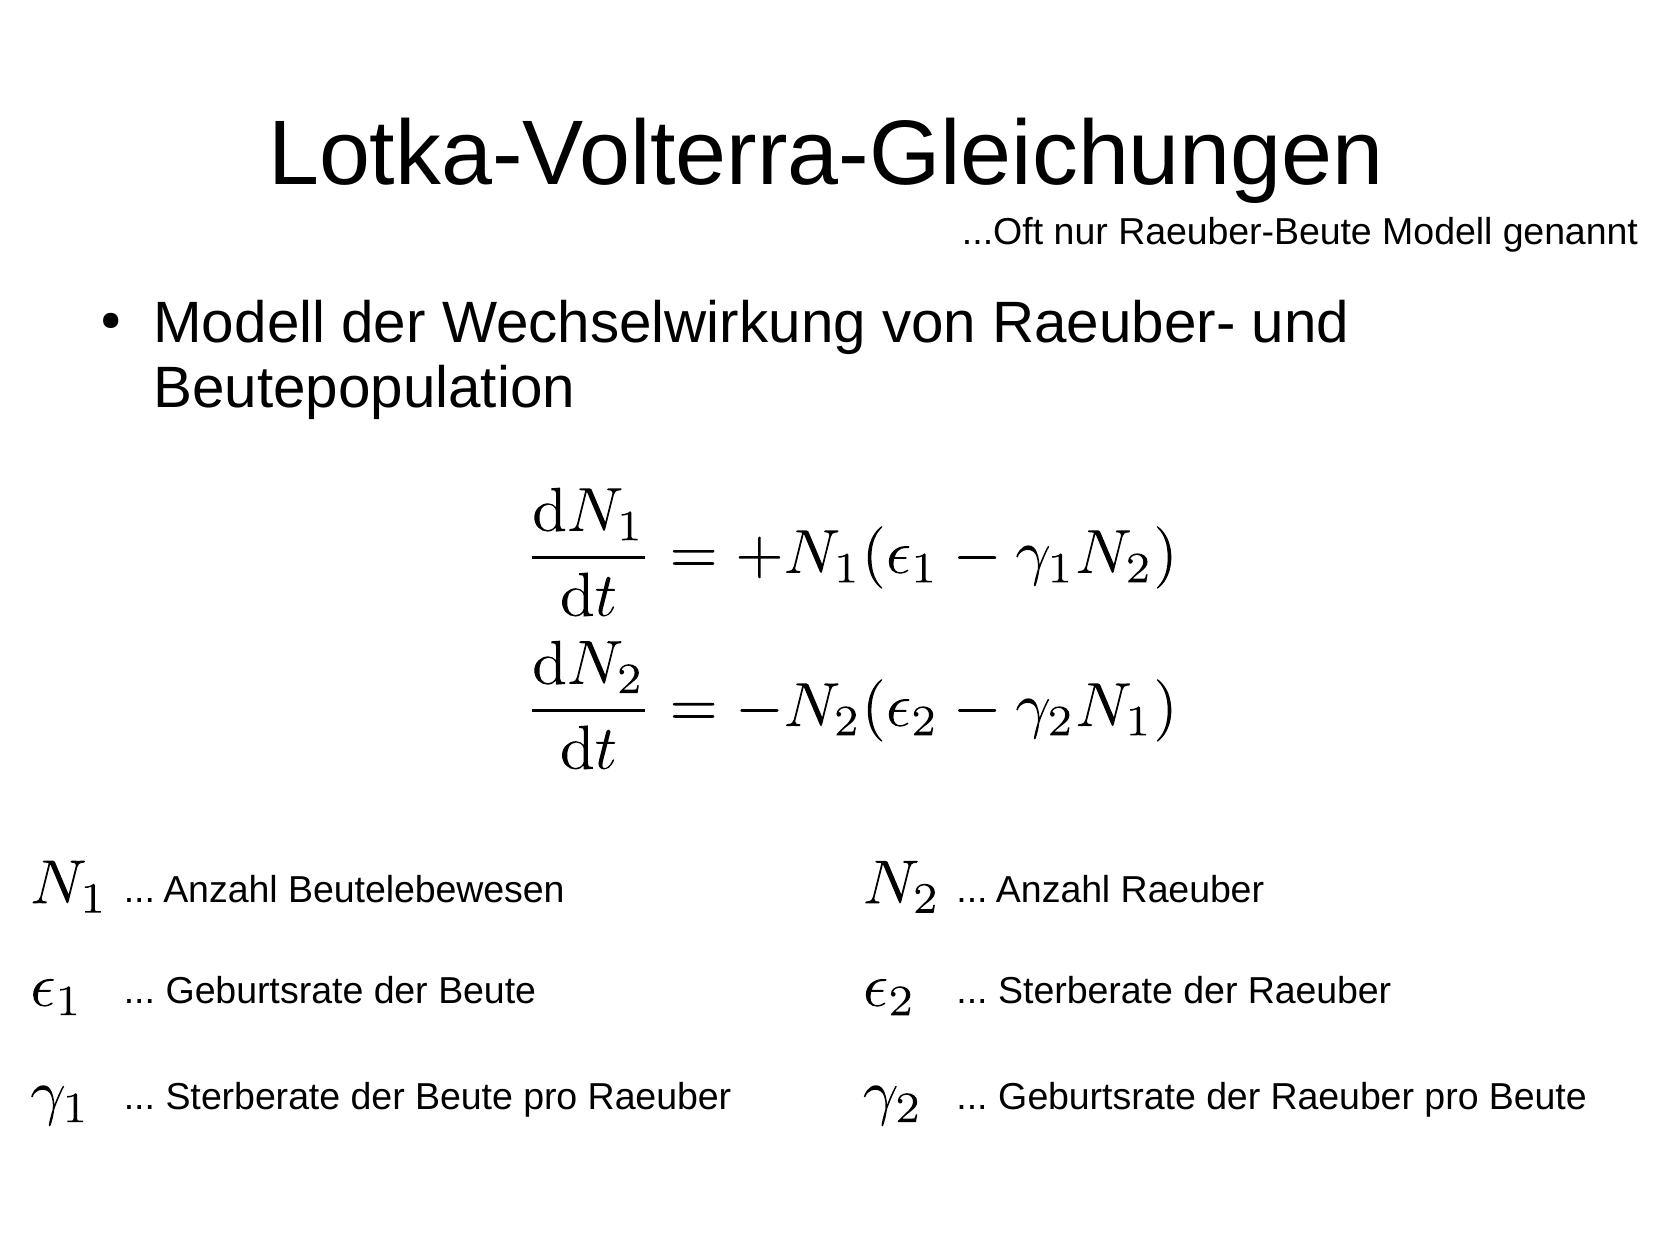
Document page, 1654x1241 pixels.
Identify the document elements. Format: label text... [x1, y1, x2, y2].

text_box ... Anzahl Raeuber [941, 861, 1280, 919]
text_box [862, 1085, 921, 1127]
text_box ... Geburtsrate der Raeuber pro Beute [941, 1068, 1603, 1126]
text_box [30, 860, 106, 913]
title Lotka-Volterra-Gleichungen [82, 49, 1571, 257]
text_box [30, 1085, 88, 1127]
text_box ... Sterberate der Raeuber [941, 962, 1407, 1019]
text_box [532, 487, 1178, 770]
text_box [862, 979, 914, 1016]
text_box ...Oft nur Raeuber-Beute Modell genannt [947, 202, 1654, 260]
text_box [862, 860, 938, 913]
text_box ... Anzahl Beutelebewesen [109, 861, 581, 919]
text_box ... Geburtsrate der Beute [109, 962, 552, 1019]
text_box [30, 978, 81, 1016]
list Modell der Wechselwirkung von Raeuber- und Beutepopulation [82, 290, 1571, 1010]
text_box ... Sterberate der Beute pro Raeuber [109, 1068, 748, 1126]
